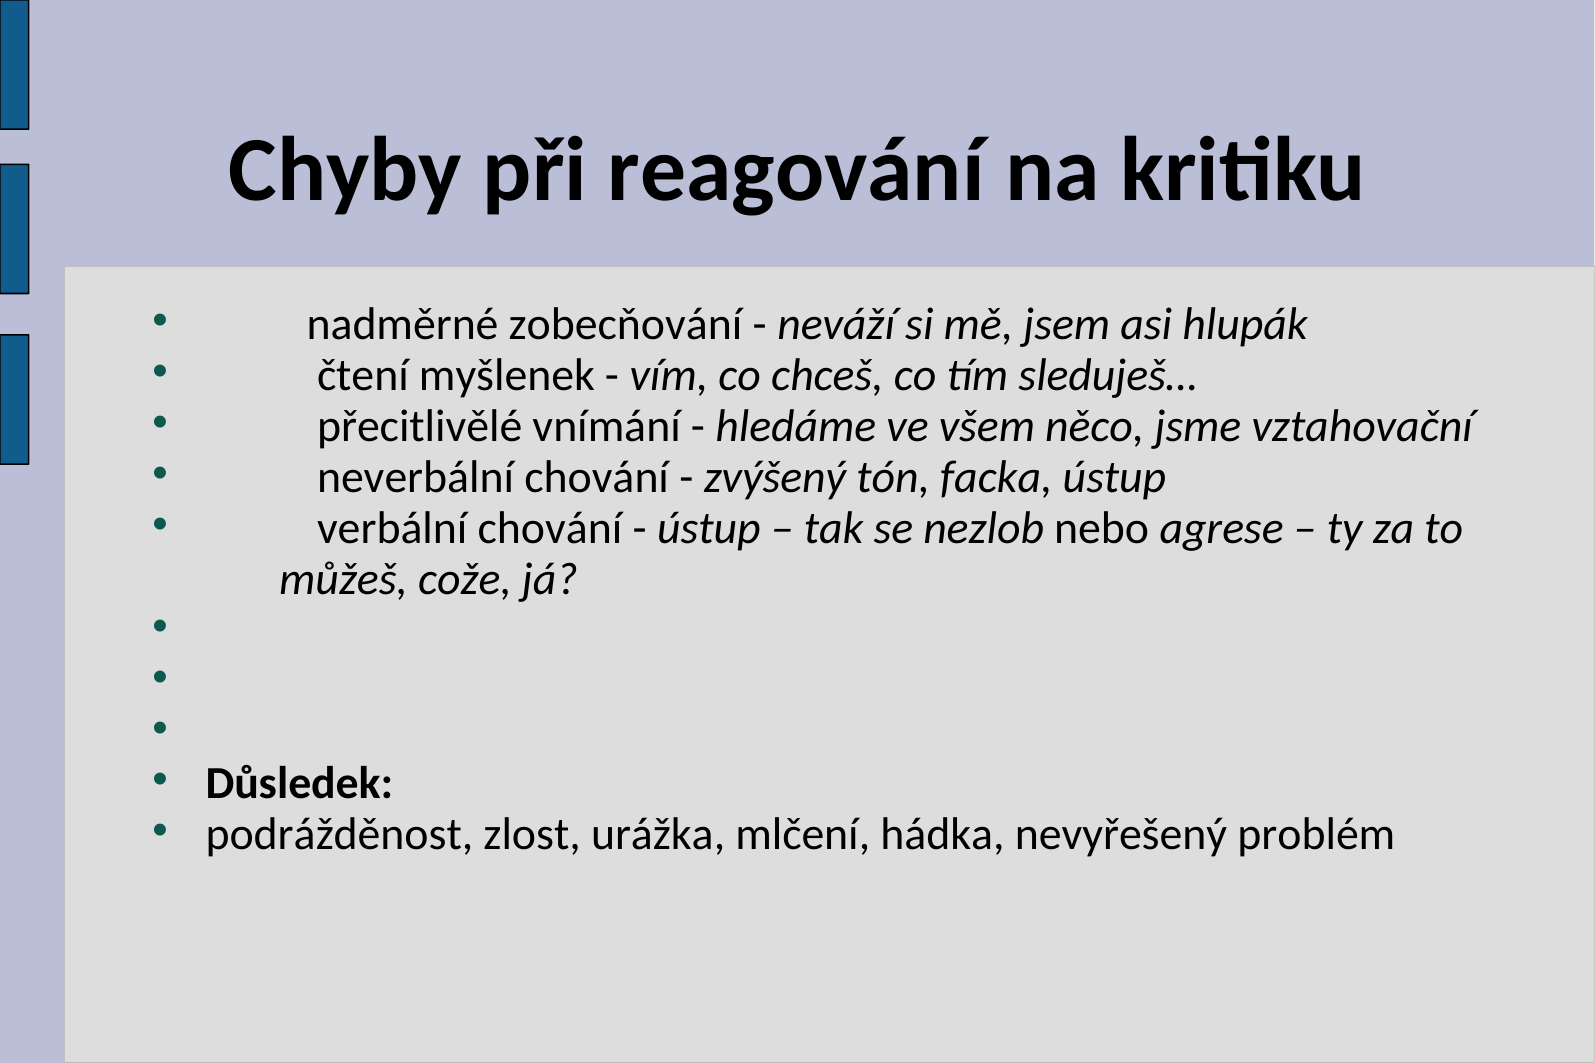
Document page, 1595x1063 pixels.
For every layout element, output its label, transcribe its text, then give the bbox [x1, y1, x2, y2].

list nadměrné zobecňování - neváží si mě, jsem asi hlupák čtení myšlenek - vím, co chceš, co tím sleduješ… přecitlivělé vnímání - hledáme ve všem něco, jsme vztahovační neverbální chování - zvýšený tón, facka, ústup verbální chování - ústup – tak se nezlob nebo agrese – ty za to můžeš, cože, já? Důsledek: podrážděnost, zlost, urážka, mlčení, hádka, nevyřešený problém [117, 295, 1479, 962]
title Chyby při reagování na kritiku [117, 85, 1479, 249]
